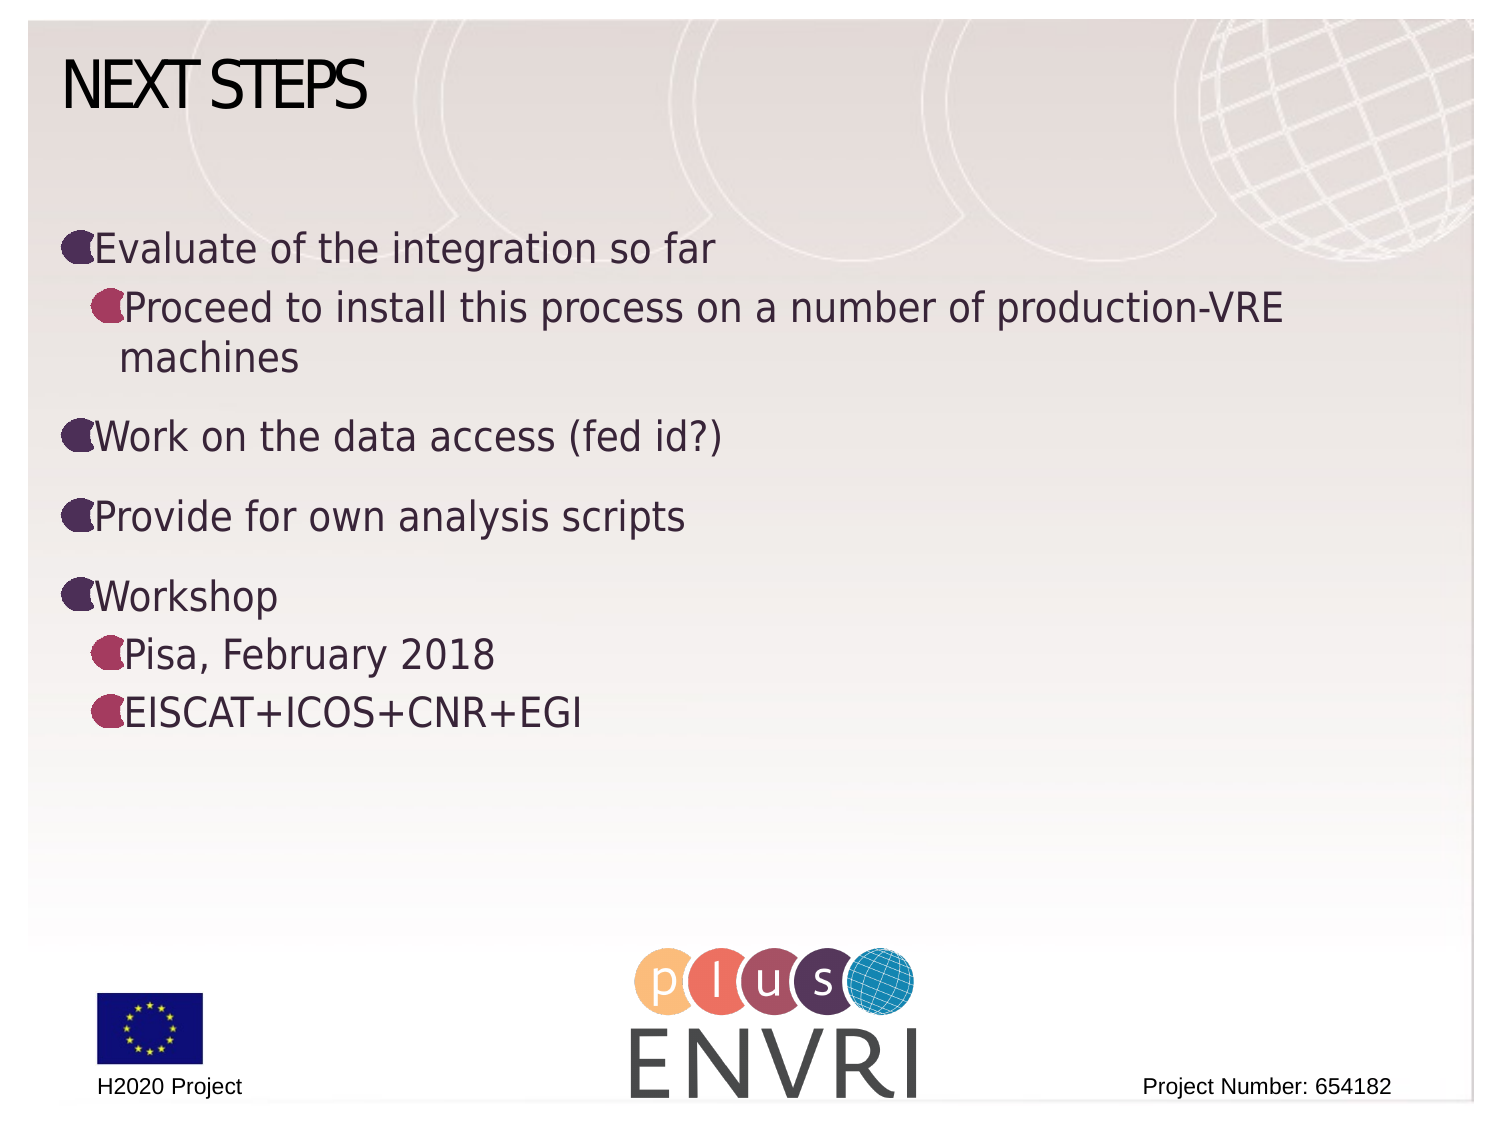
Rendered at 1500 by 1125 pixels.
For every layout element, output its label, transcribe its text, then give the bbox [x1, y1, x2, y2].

picture [28, 19, 1474, 1106]
title Next Steps [45, 59, 1452, 198]
list Evaluate of the integration so far Proceed to install this process on a number of production-VRE machines Work on the data access (fed id?) Provide for own analysis scripts Workshop Pisa, February 2018 EISCAT+ICOS+CNR+EGI [45, 214, 1388, 901]
